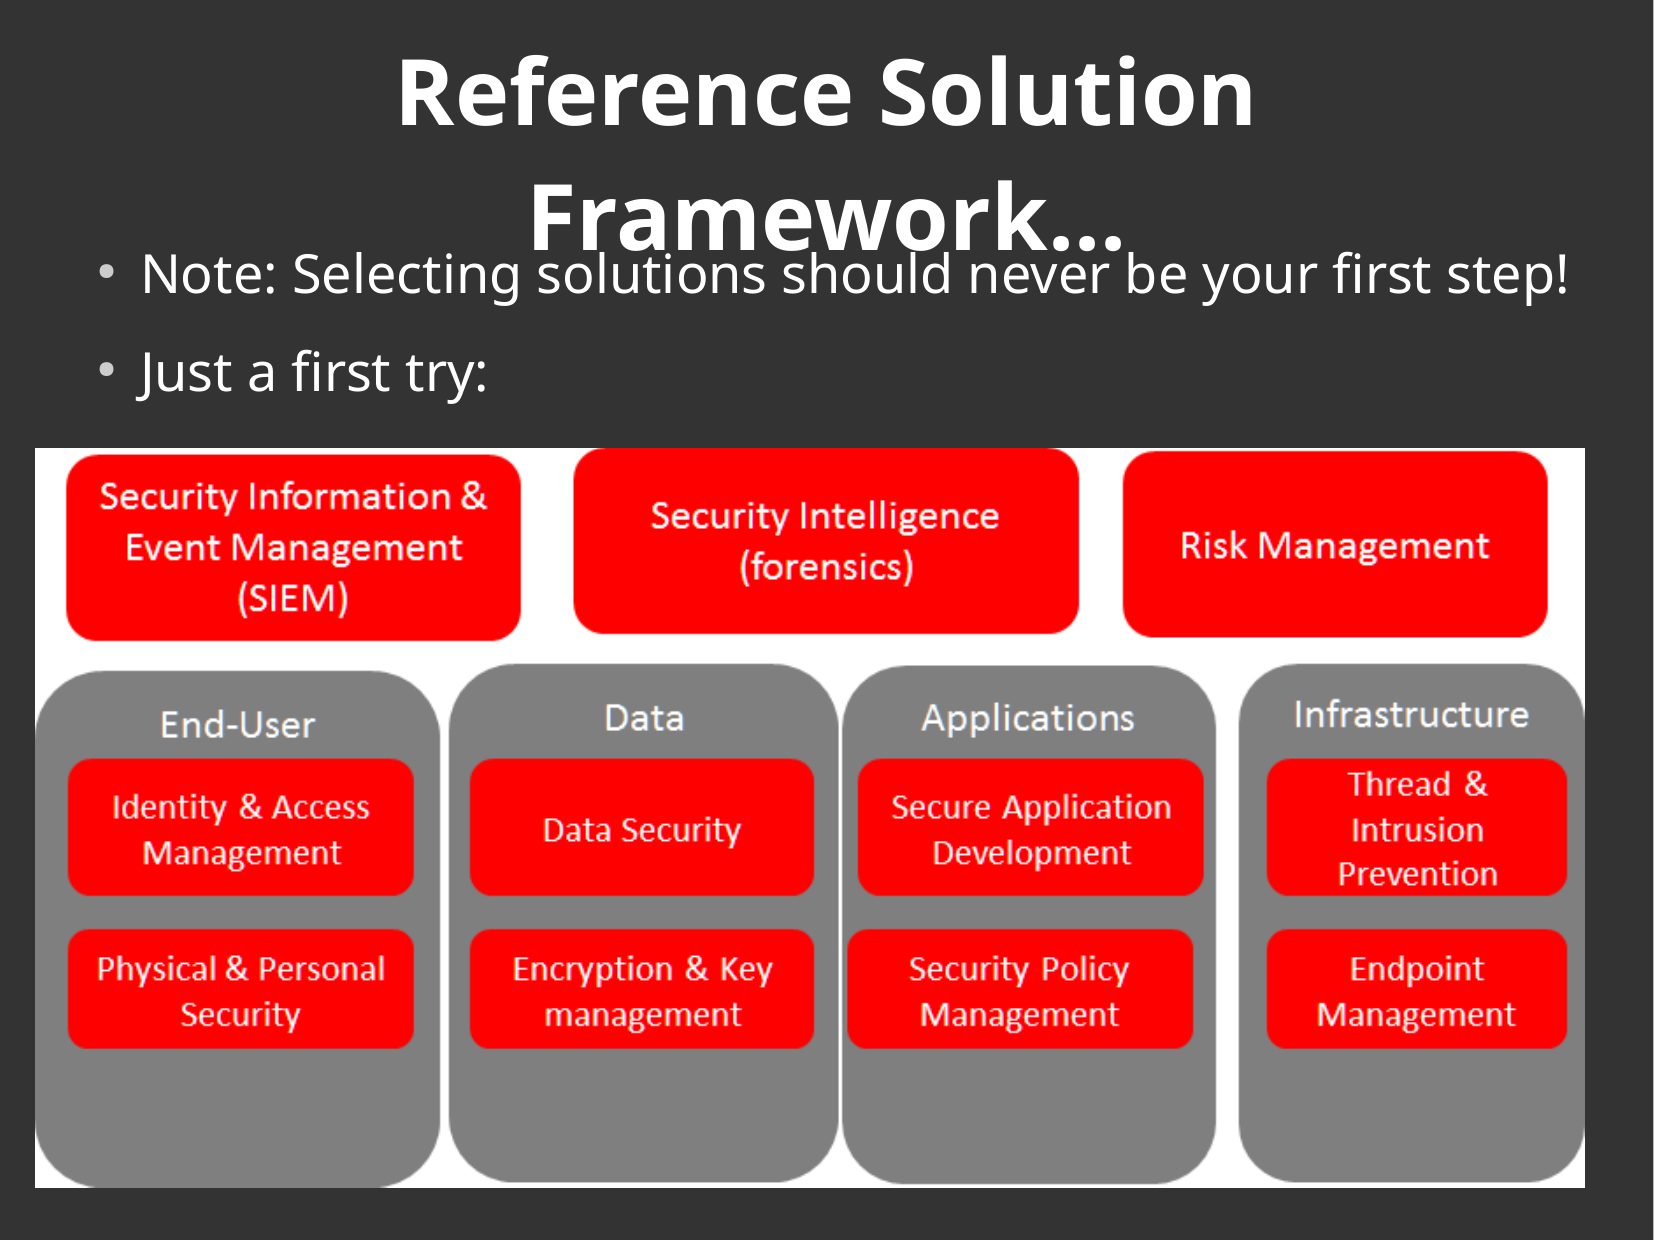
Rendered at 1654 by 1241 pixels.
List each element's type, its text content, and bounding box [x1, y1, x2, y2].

list Note: Selecting solutions should never be your first step! Just a first try: [82, 236, 1571, 414]
picture [35, 448, 1585, 1188]
title Reference Solution Framework... [82, 49, 1571, 236]
